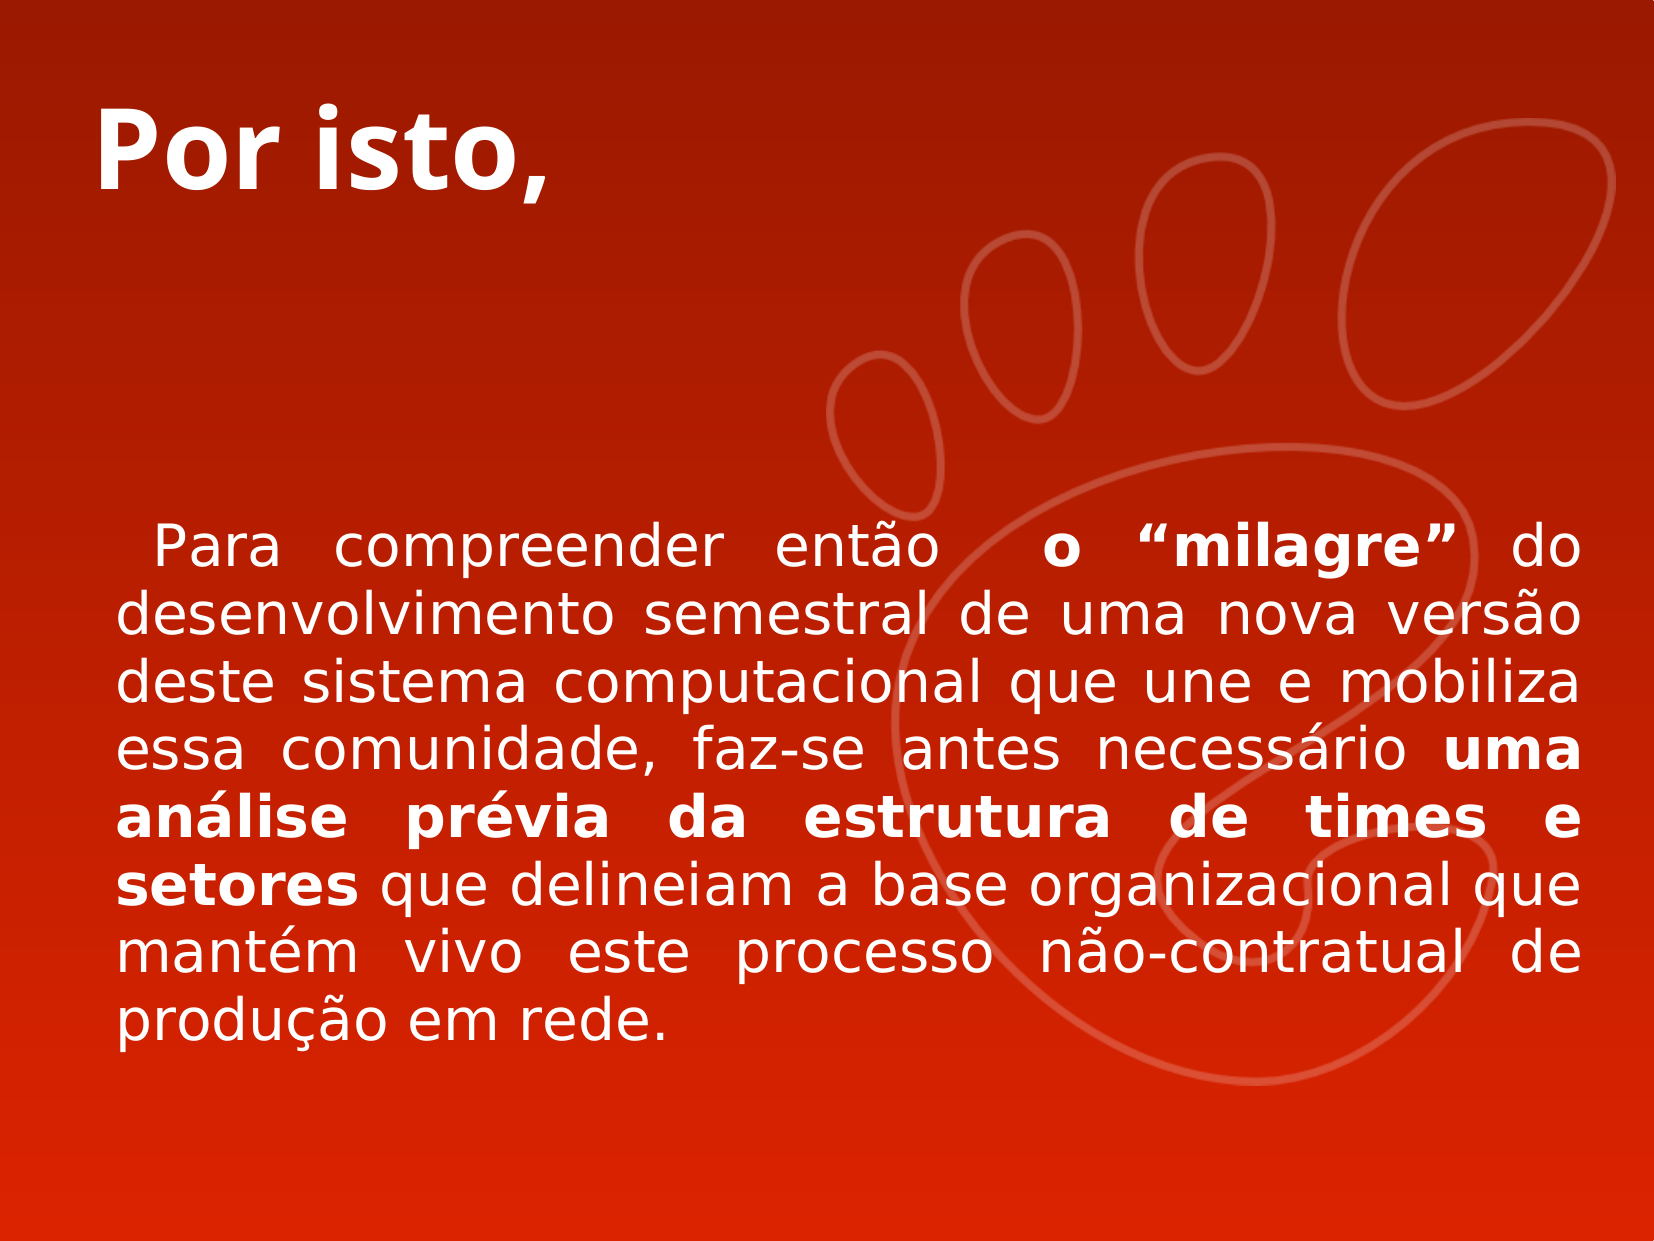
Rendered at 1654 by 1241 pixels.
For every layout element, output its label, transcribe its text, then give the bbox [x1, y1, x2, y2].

picture [826, 118, 1616, 1086]
title Por isto, [76, 106, 1565, 384]
list Para compreender então o “milagre” do desenvolvimento semestral de uma nova versão deste sistema computacional que une e mobiliza essa comunidade, faz-se antes necessário uma análise prévia da estrutura de times e setores que delineiam a base organizacional que mantém vivo este processo não-contratual de produção em rede. [29, 504, 1599, 1241]
